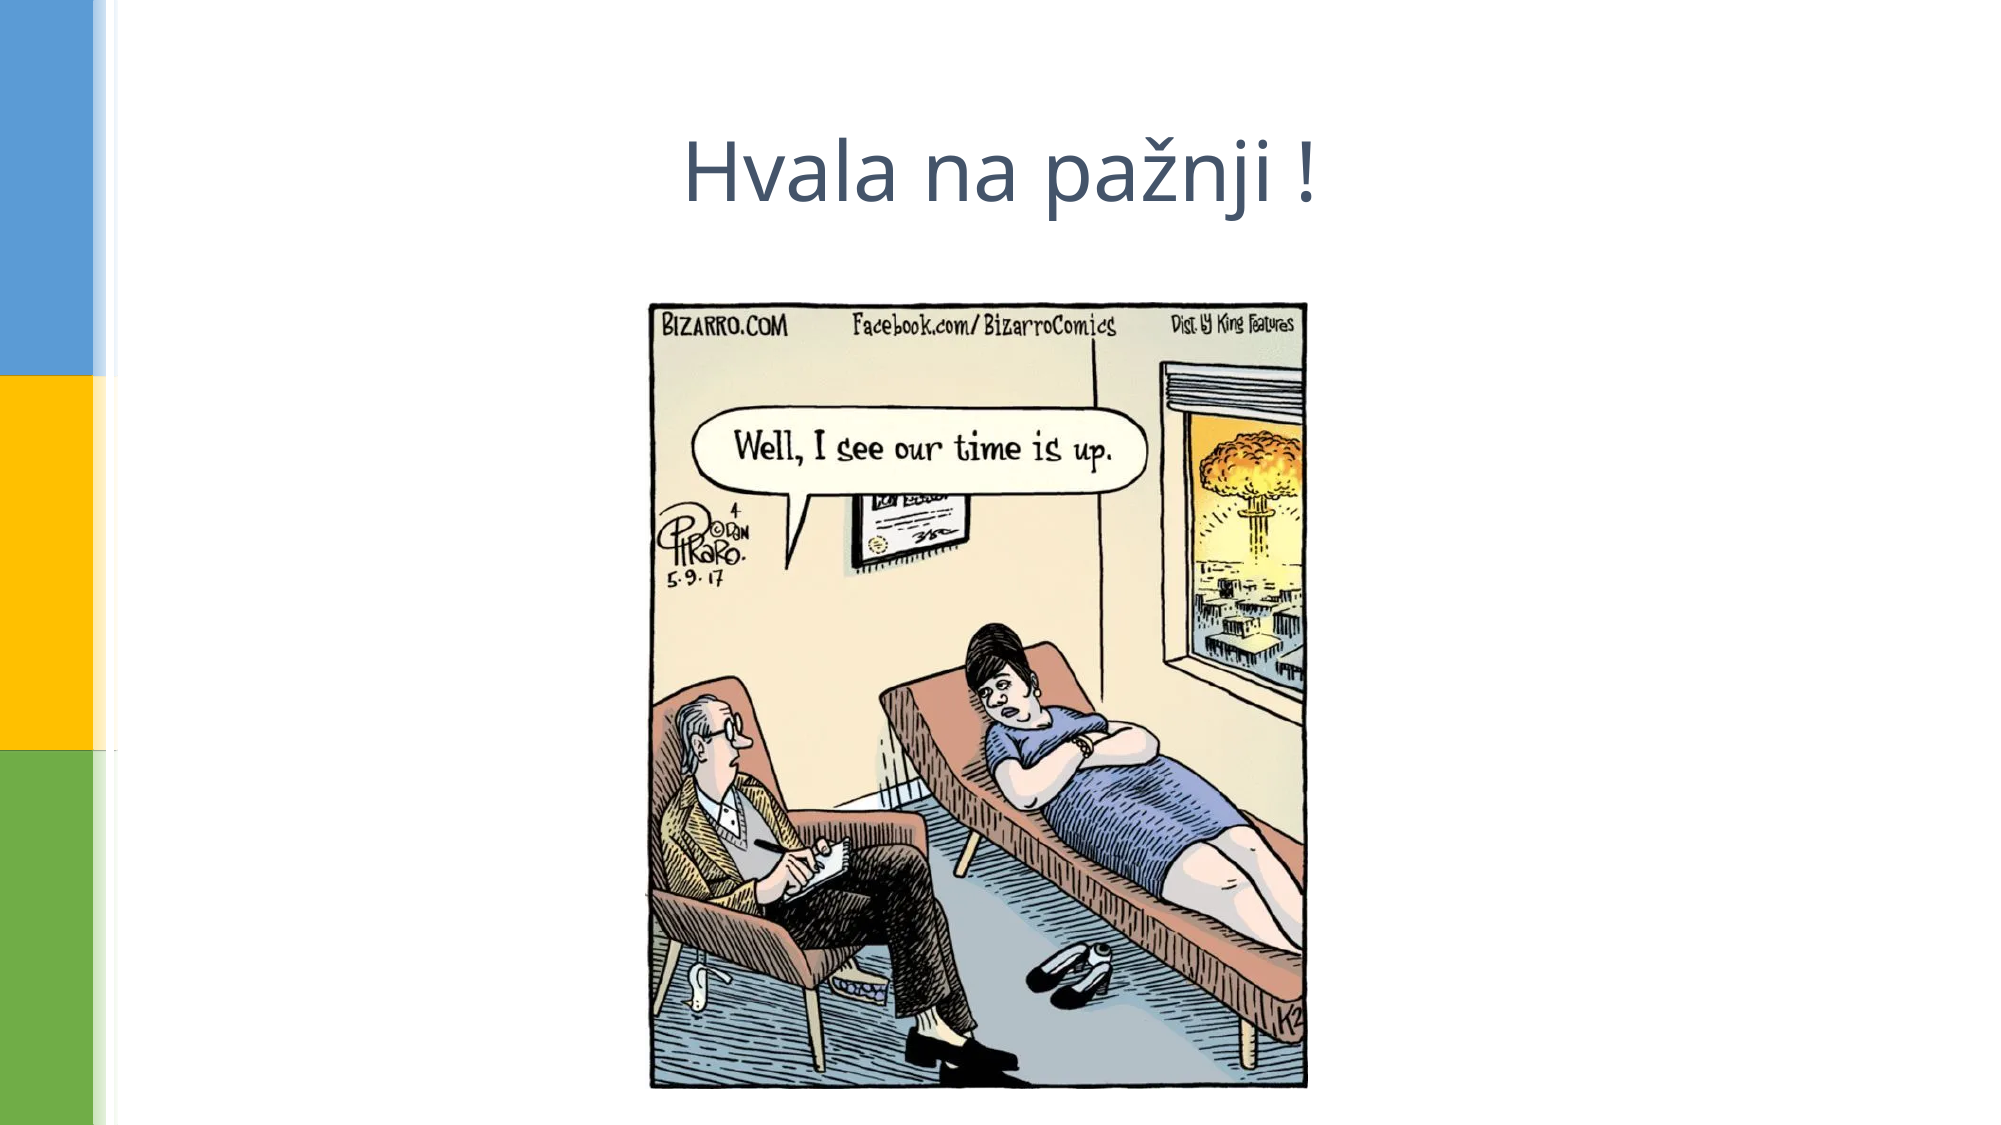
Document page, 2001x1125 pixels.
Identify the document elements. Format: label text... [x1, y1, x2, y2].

picture [645, 302, 1308, 1089]
title Hvala na pažnji ! [137, 59, 1863, 278]
